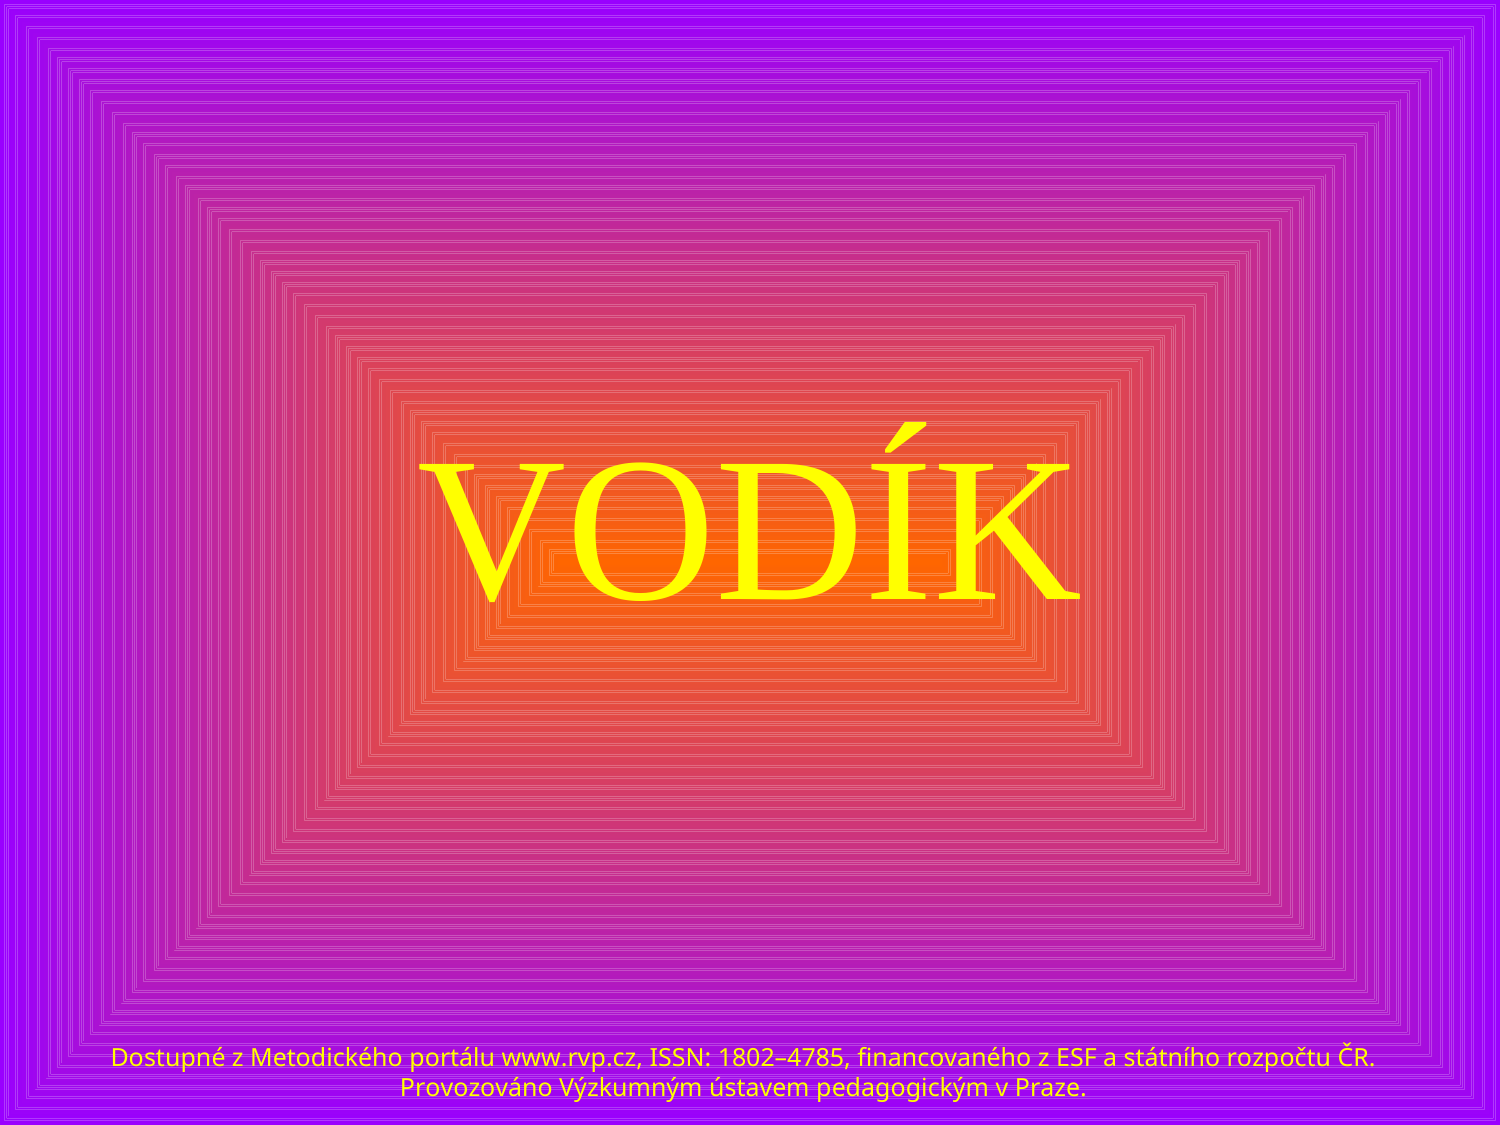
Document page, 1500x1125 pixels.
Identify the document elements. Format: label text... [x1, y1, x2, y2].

text_box VODÍK [0, 385, 1500, 649]
text_box Dostupné z Metodického portálu www.rvp.cz, ISSN: 1802–4785, financovaného z ESF a státního rozpočtu ČR. Provozováno Výzkumným ústavem pedagogickým v Praze. [35, 1041, 1454, 1102]
